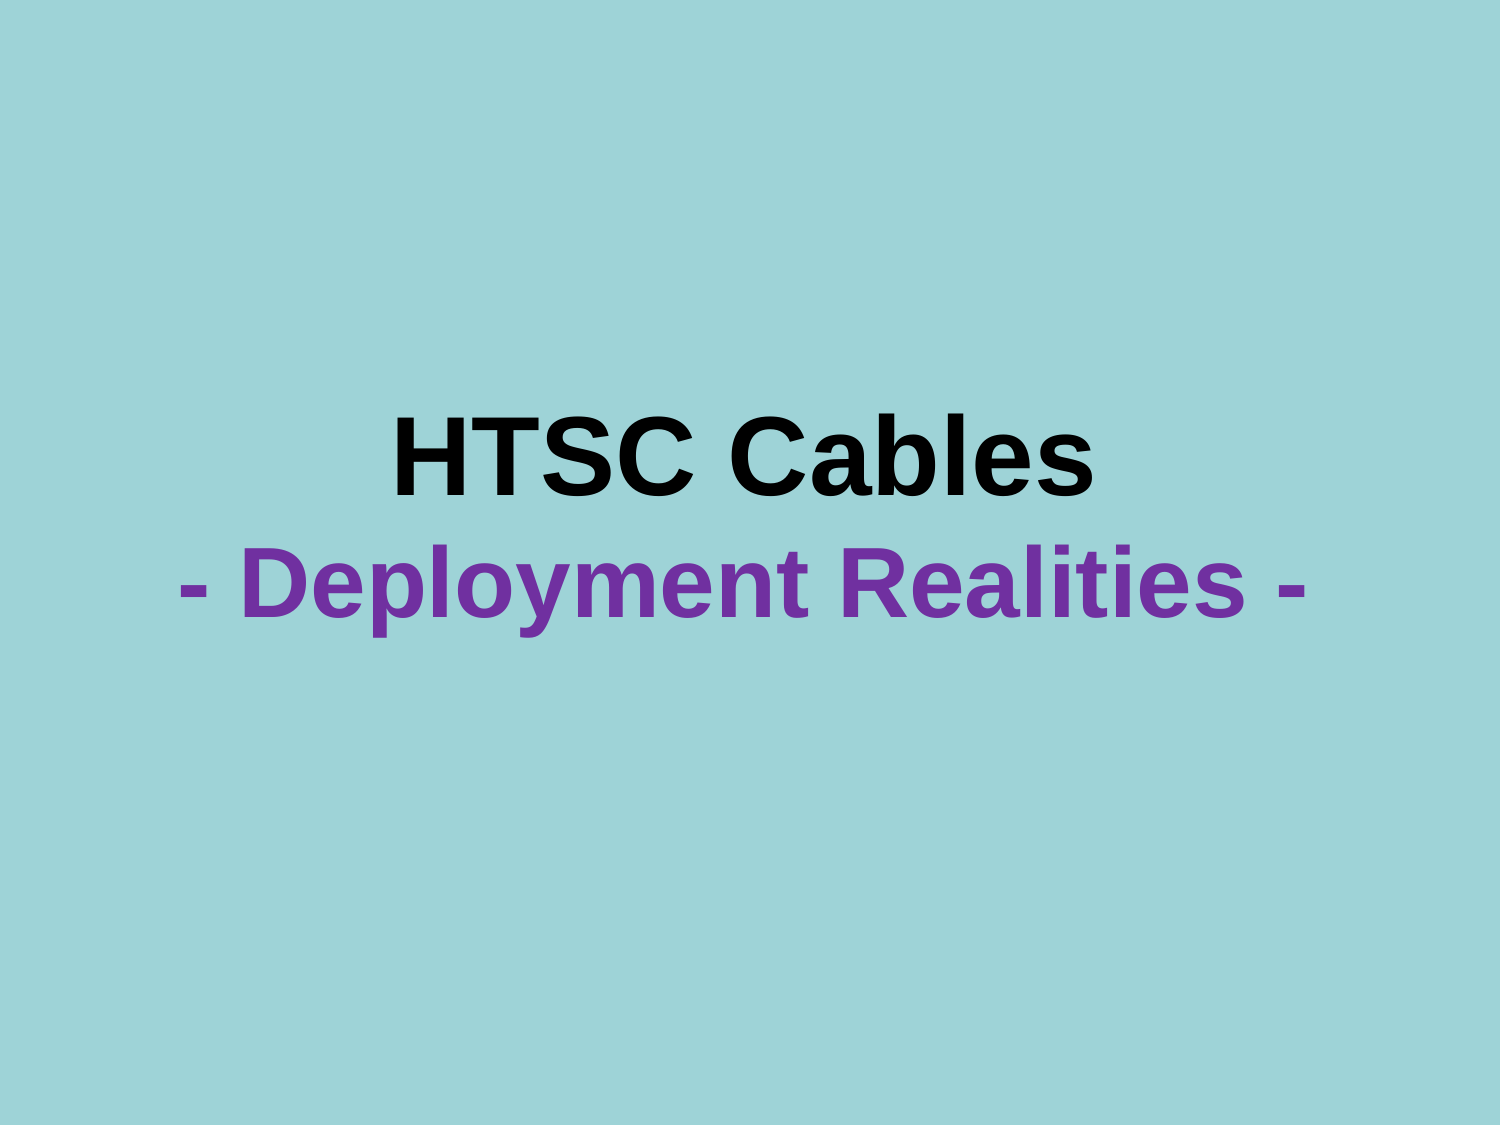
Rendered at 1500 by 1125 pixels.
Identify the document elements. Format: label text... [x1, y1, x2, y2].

text_box HTSC Cables - Deployment Realities - [12, 375, 1475, 646]
